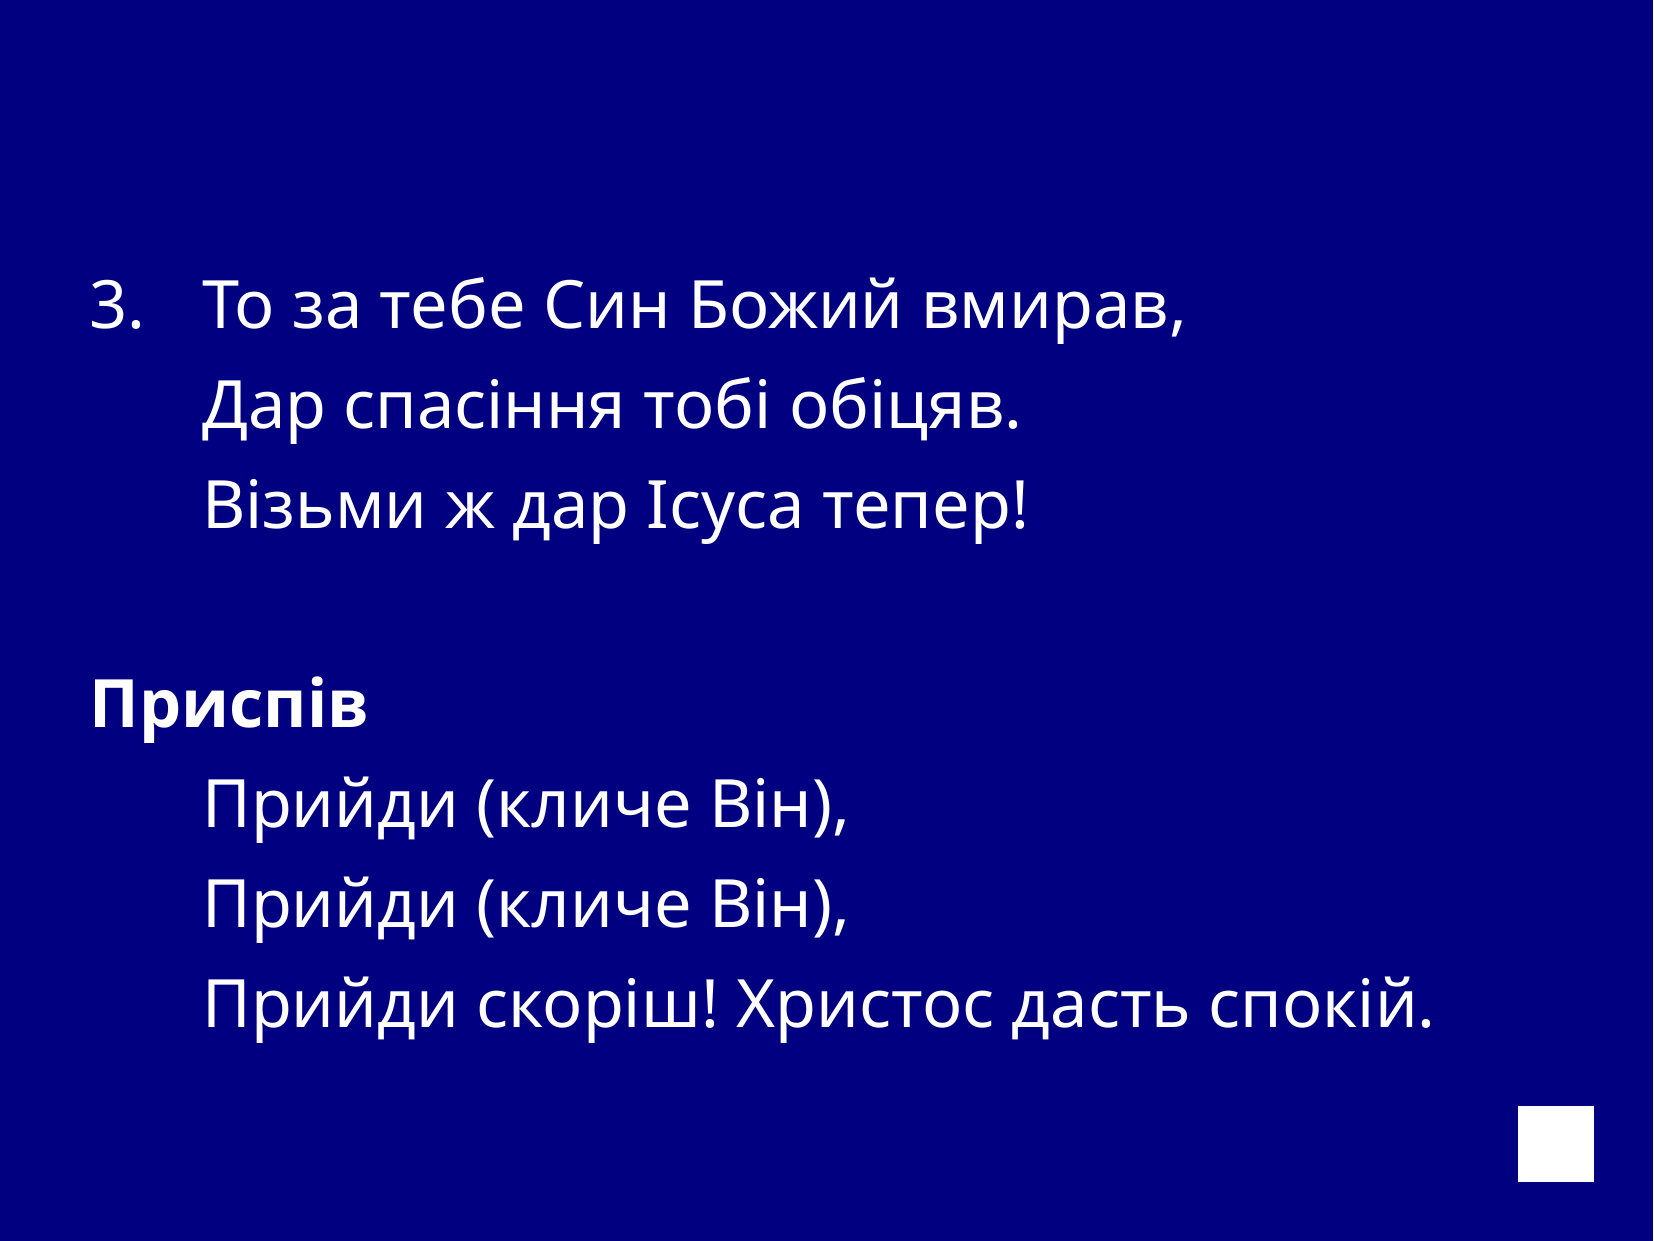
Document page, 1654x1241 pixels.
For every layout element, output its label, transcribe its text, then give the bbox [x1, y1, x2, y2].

text_box [1518, 1106, 1594, 1182]
text_box 3. То за тебе Син Божий вмирав, Дар спасіння тобі обіцяв. Візьми ж дар Ісуса тепер! Приспів Прийди (кличе Він), Прийди (кличе Він), Прийди скоріш! Христос дасть спокій. [75, 150, 1576, 1163]
